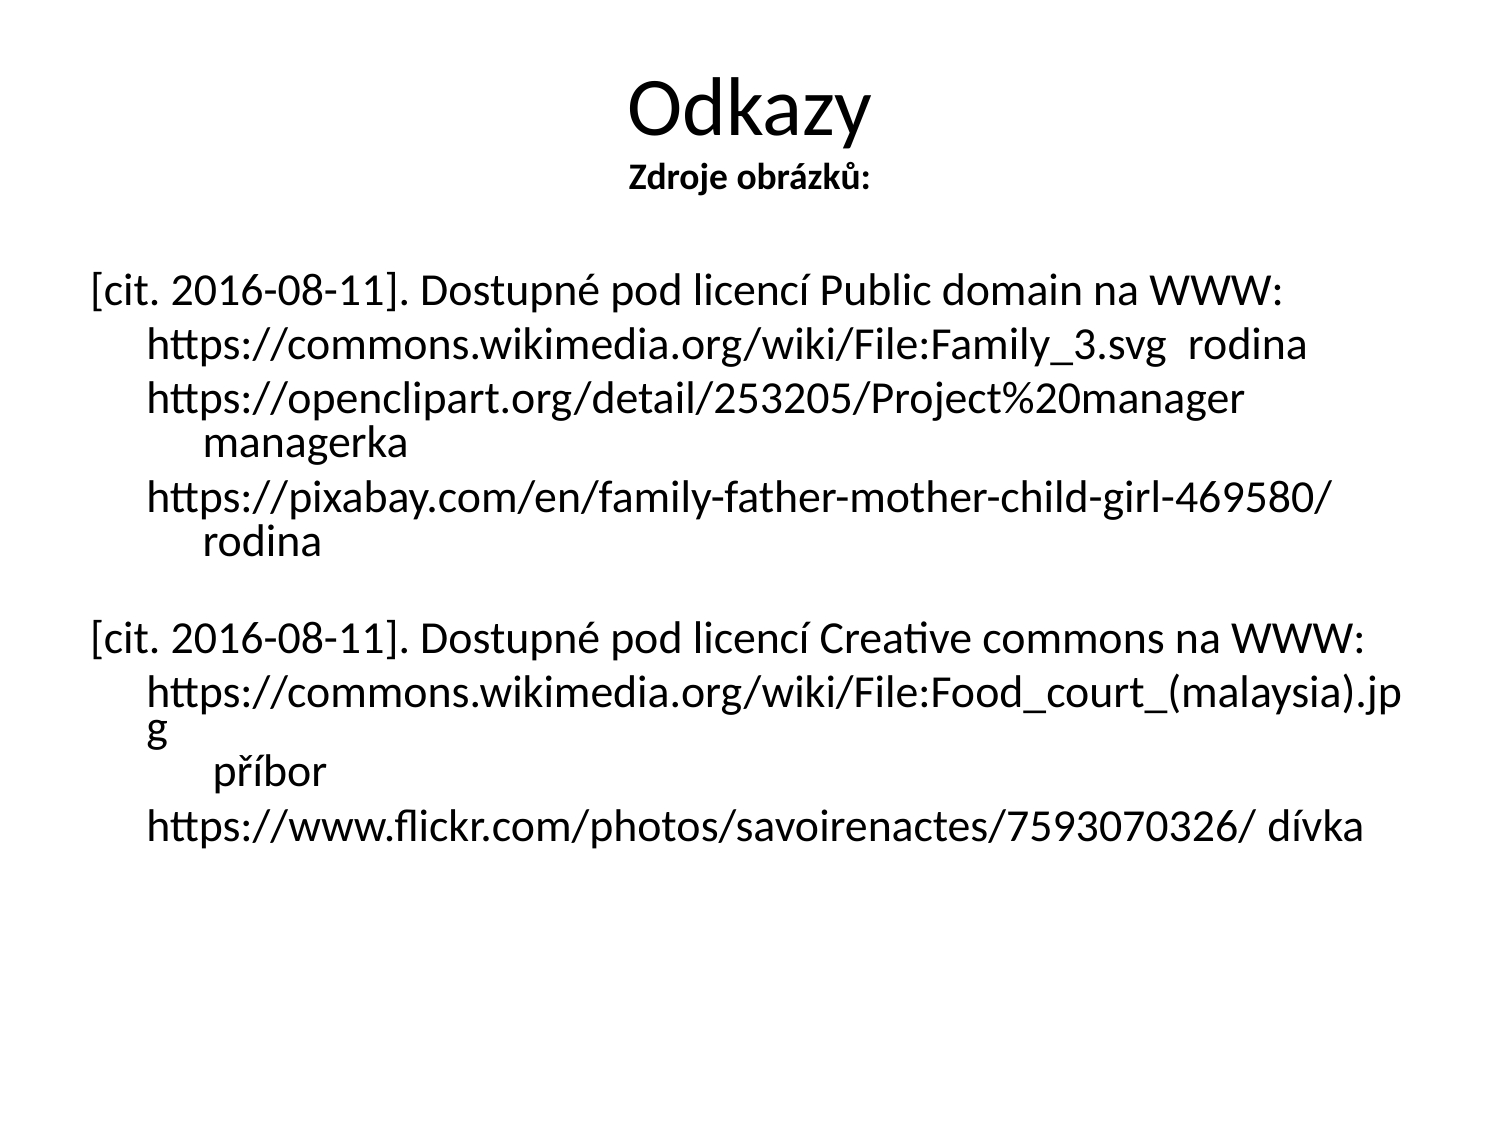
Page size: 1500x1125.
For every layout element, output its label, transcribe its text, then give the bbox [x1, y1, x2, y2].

list [cit. 2016-08-11]. Dostupné pod licencí Public domain na WWW: https://commons.wikimedia.org/wiki/File:Family_3.svg rodina https://openclipart.org/detail/253205/Project%20manager managerka https://pixabay.com/en/family-father-mother-child-girl-469580/ rodina [cit. 2016-08-11]. Dostupné pod licencí Creative commons na WWW: https://commons.wikimedia.org/wiki/File:Food_court_(malaysia).jpg příbor https://www.flickr.com/photos/savoirenactes/7593070326/ dívka [75, 262, 1426, 1005]
title Odkazy Zdroje obrázků: [75, 45, 1426, 233]
